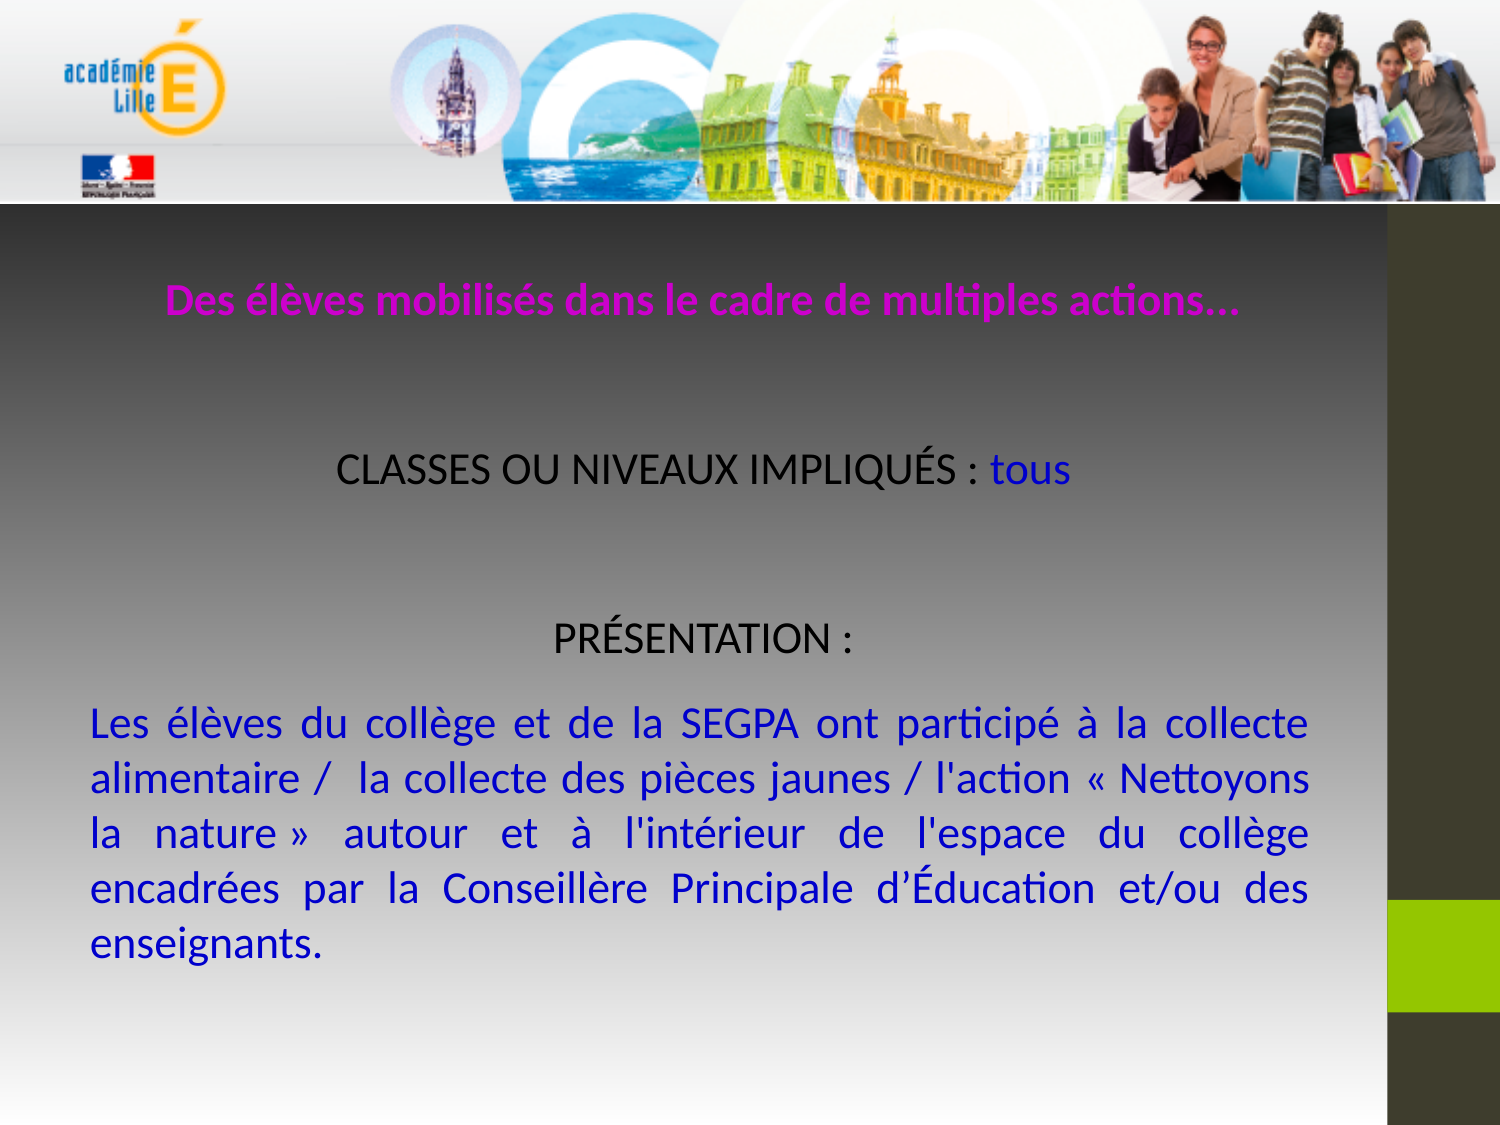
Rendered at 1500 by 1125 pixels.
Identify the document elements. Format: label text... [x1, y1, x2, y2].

picture [0, 0, 1500, 204]
list Des élèves mobilisés dans le cadre de multiples actions... CLASSES OU NIVEAUX IMPLIQUÉS : tous PRÉSENTATION : Les élèves du collège et de la SEGPA ont participé à la collecte alimentaire / la collecte des pièces jaunes / l'action « Nettoyons la nature » autour et à l'intérieur de l'espace du collège encadrées par la Conseillère Principale d’Éducation et/ou des enseignants. [75, 262, 1325, 1050]
